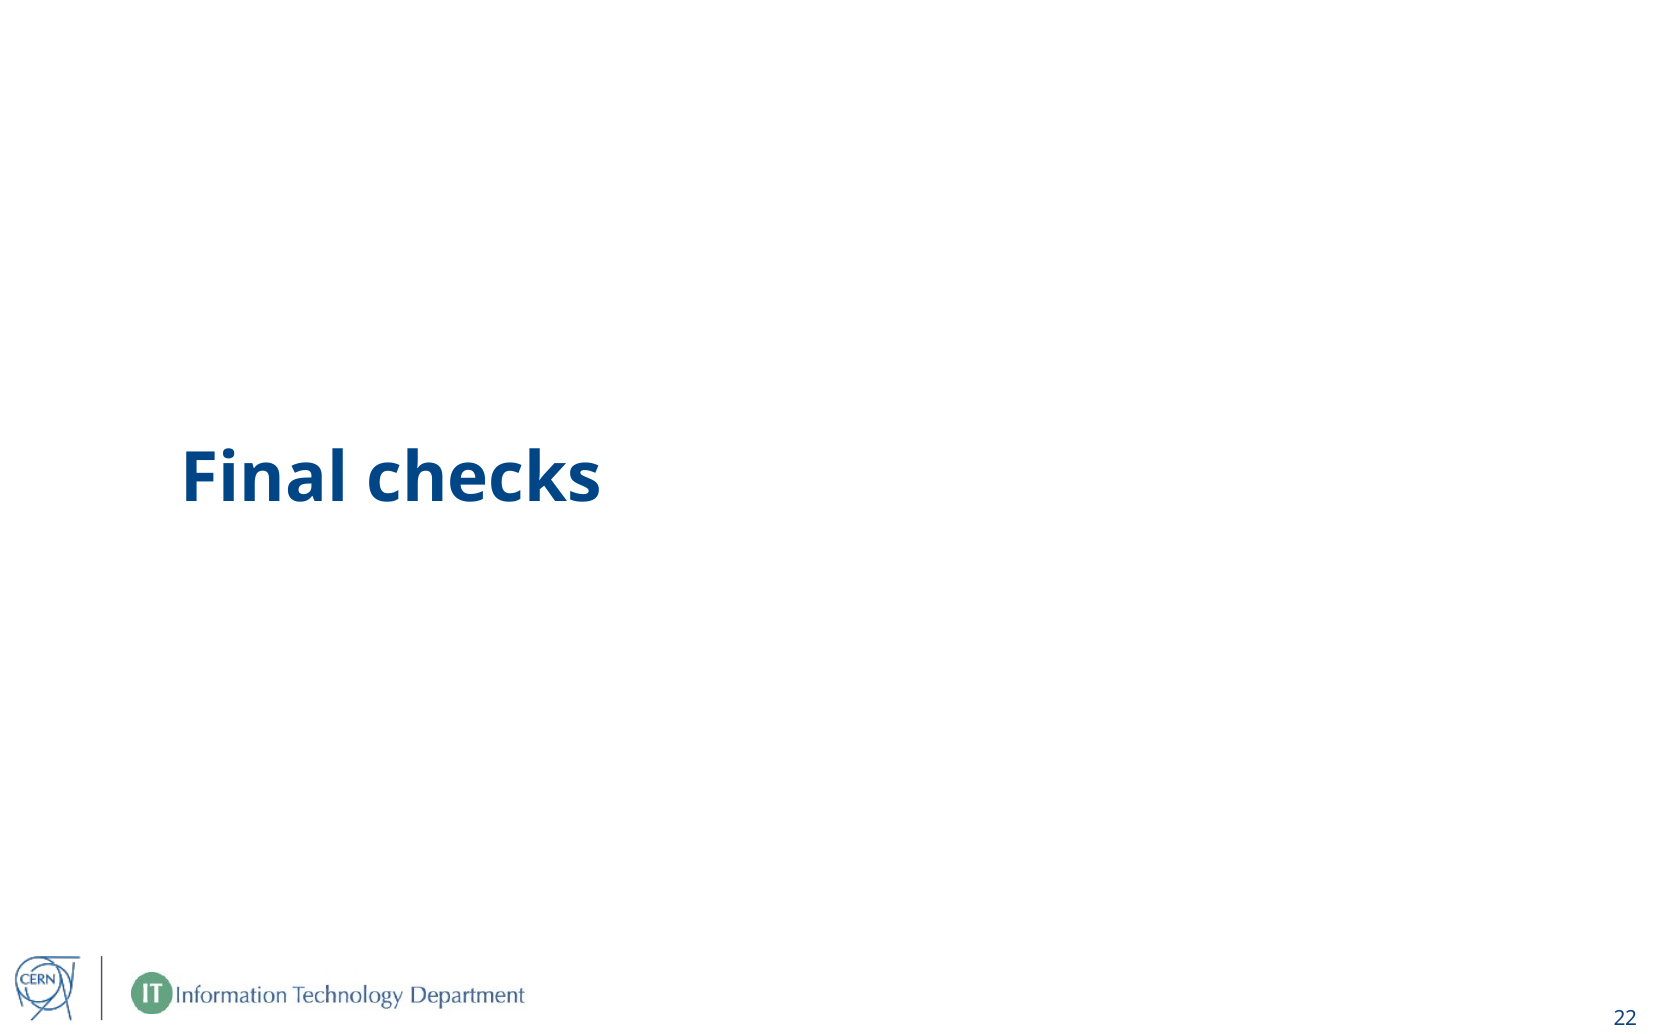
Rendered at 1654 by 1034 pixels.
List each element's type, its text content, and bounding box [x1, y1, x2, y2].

picture [17, 985, 59, 1001]
picture [131, 972, 774, 1014]
picture [16, 985, 64, 1032]
title Final checks [180, 399, 1029, 550]
